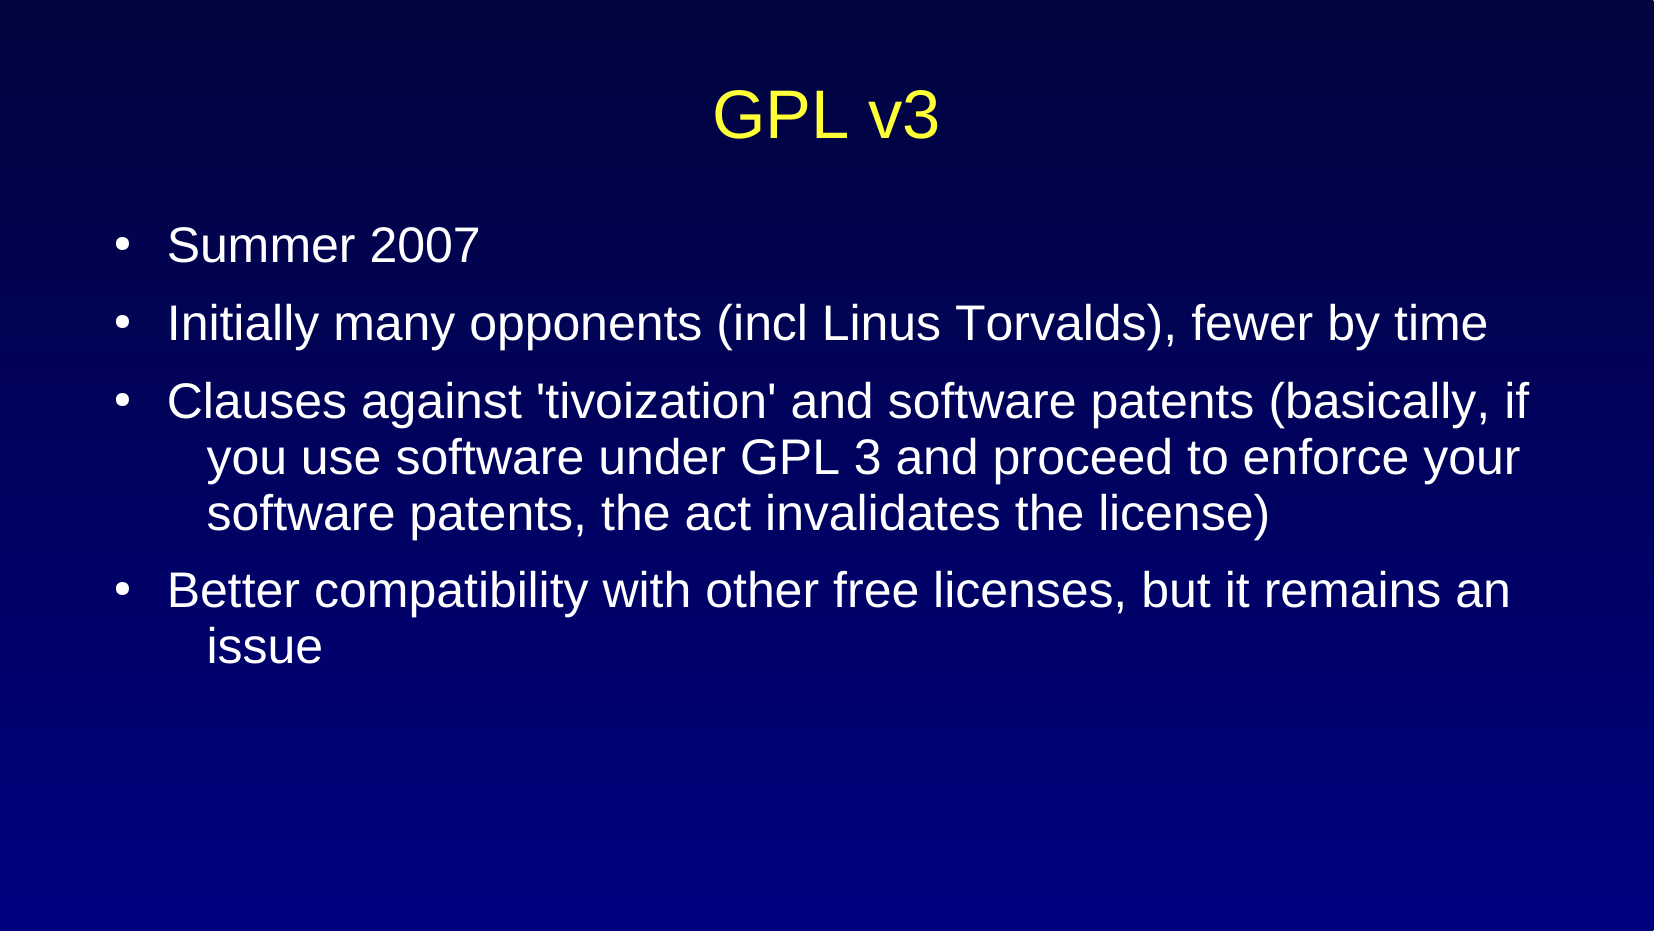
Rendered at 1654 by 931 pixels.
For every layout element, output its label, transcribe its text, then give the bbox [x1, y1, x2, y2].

title GPL v3 [82, 37, 1571, 193]
list Summer 2007 Initially many opponents (incl Linus Torvalds), fewer by time Clauses against 'tivoization' and software patents (basically, if you use software under GPL 3 and proceed to enforce your software patents, the act invalidates the license) Better compatibility with other free licenses, but it remains an issue [82, 217, 1571, 758]
